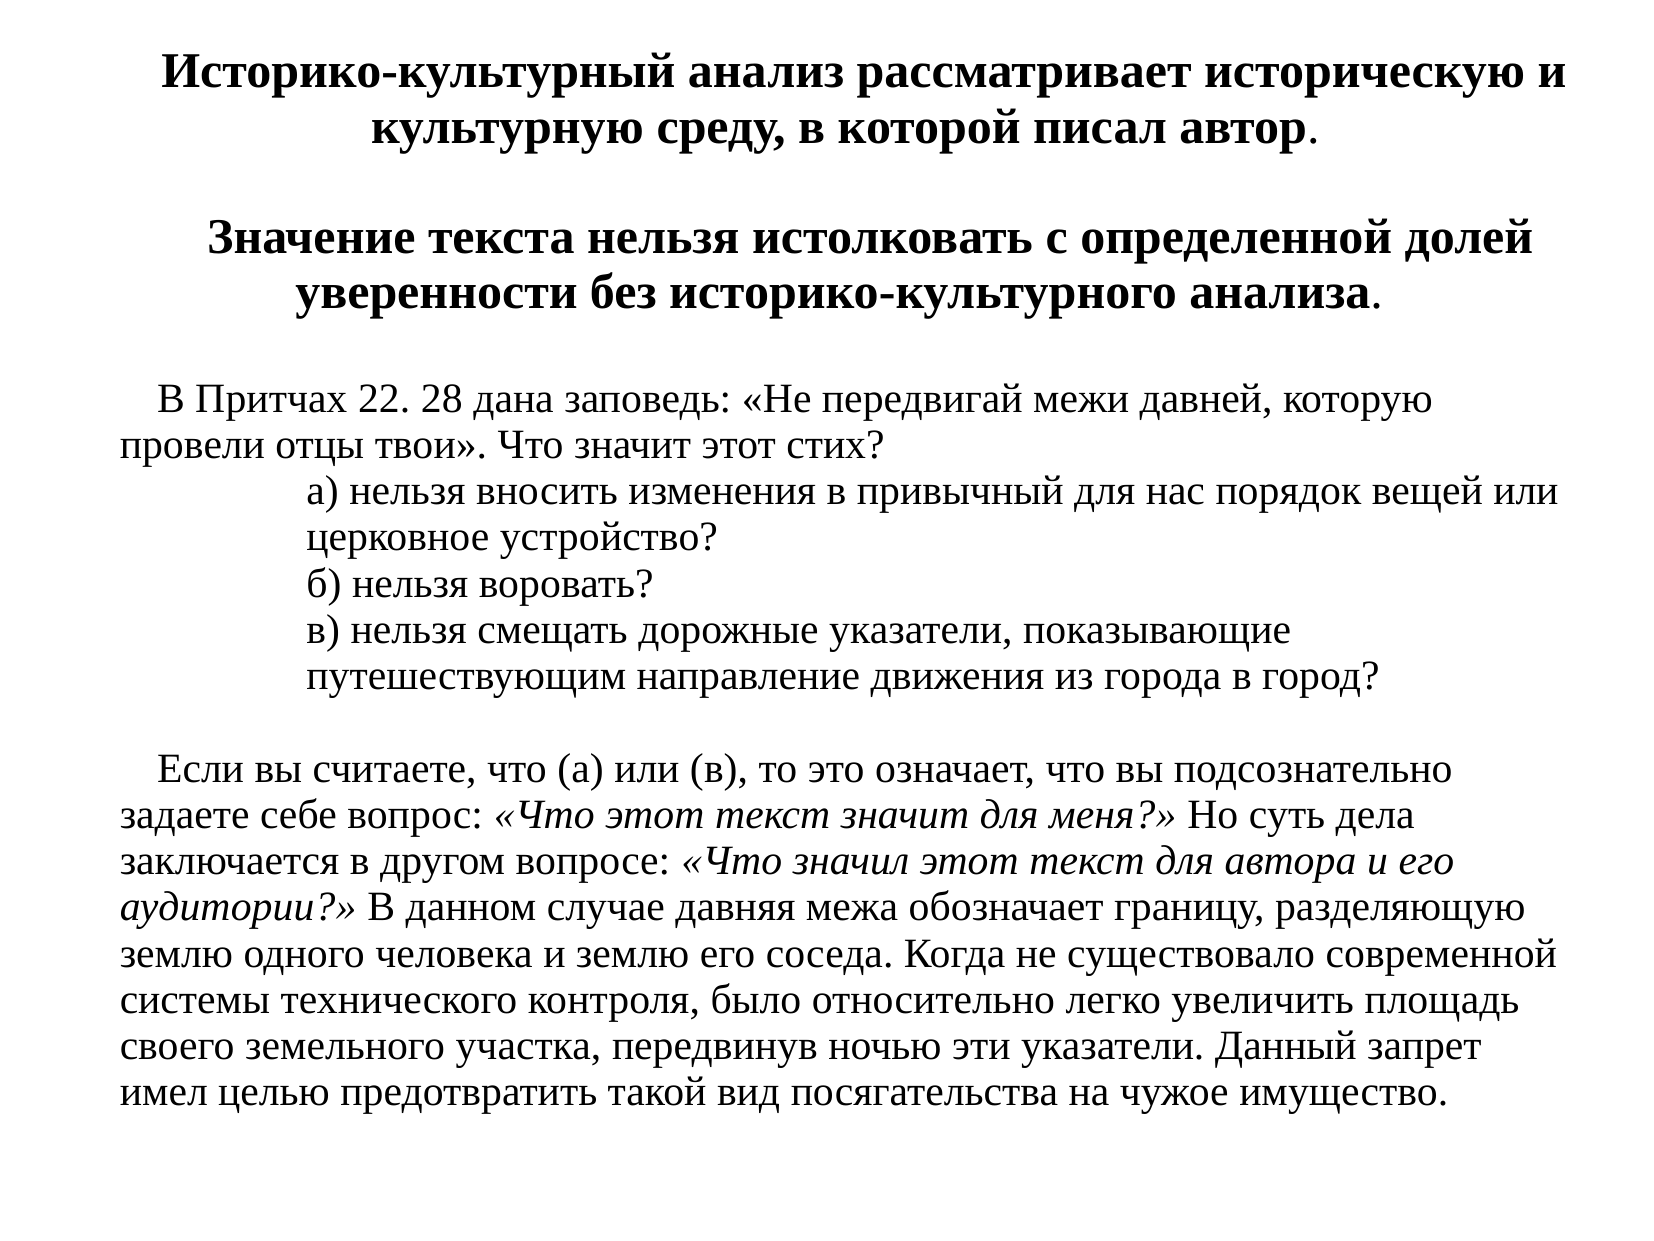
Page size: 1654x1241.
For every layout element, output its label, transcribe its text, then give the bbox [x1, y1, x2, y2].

subtitle Историко-культурный анализ рассматривает историческую и культурную среду, в которой писал автор. Значение текста нельзя истолковать с определенной долей уверенности без историко-культурного анализа. В Притчах 22. 28 дана заповедь: «Не передвигай межи давней, которую провели отцы твои». Что значит этот стих? а) нельзя вносить изменения в привычный для нас порядок вещей или церковное устройство? б) нельзя воровать? в) нельзя смещать дорожные указатели, показывающие путешествующим направление движения из города в город? Если вы считаете, что (а) или (в), то это означает, что вы подсознательно задаете себе вопрос: «Что этот текст значит для меня?» Но суть дела заключается в другом вопросе: «Что значил этот текст для автора и его аудитории?» В данном случае давняя межа обозначает границу, разделяющую землю одного человека и землю его соседа. Когда не существовало современной системы технического контроля, было относительно легко увеличить площадь своего земельного участка, передвинув ночью эти указатели. Данный запрет имел целью предотвратить такой вид посягательства на чужое имущество. [82, 32, 1571, 1126]
